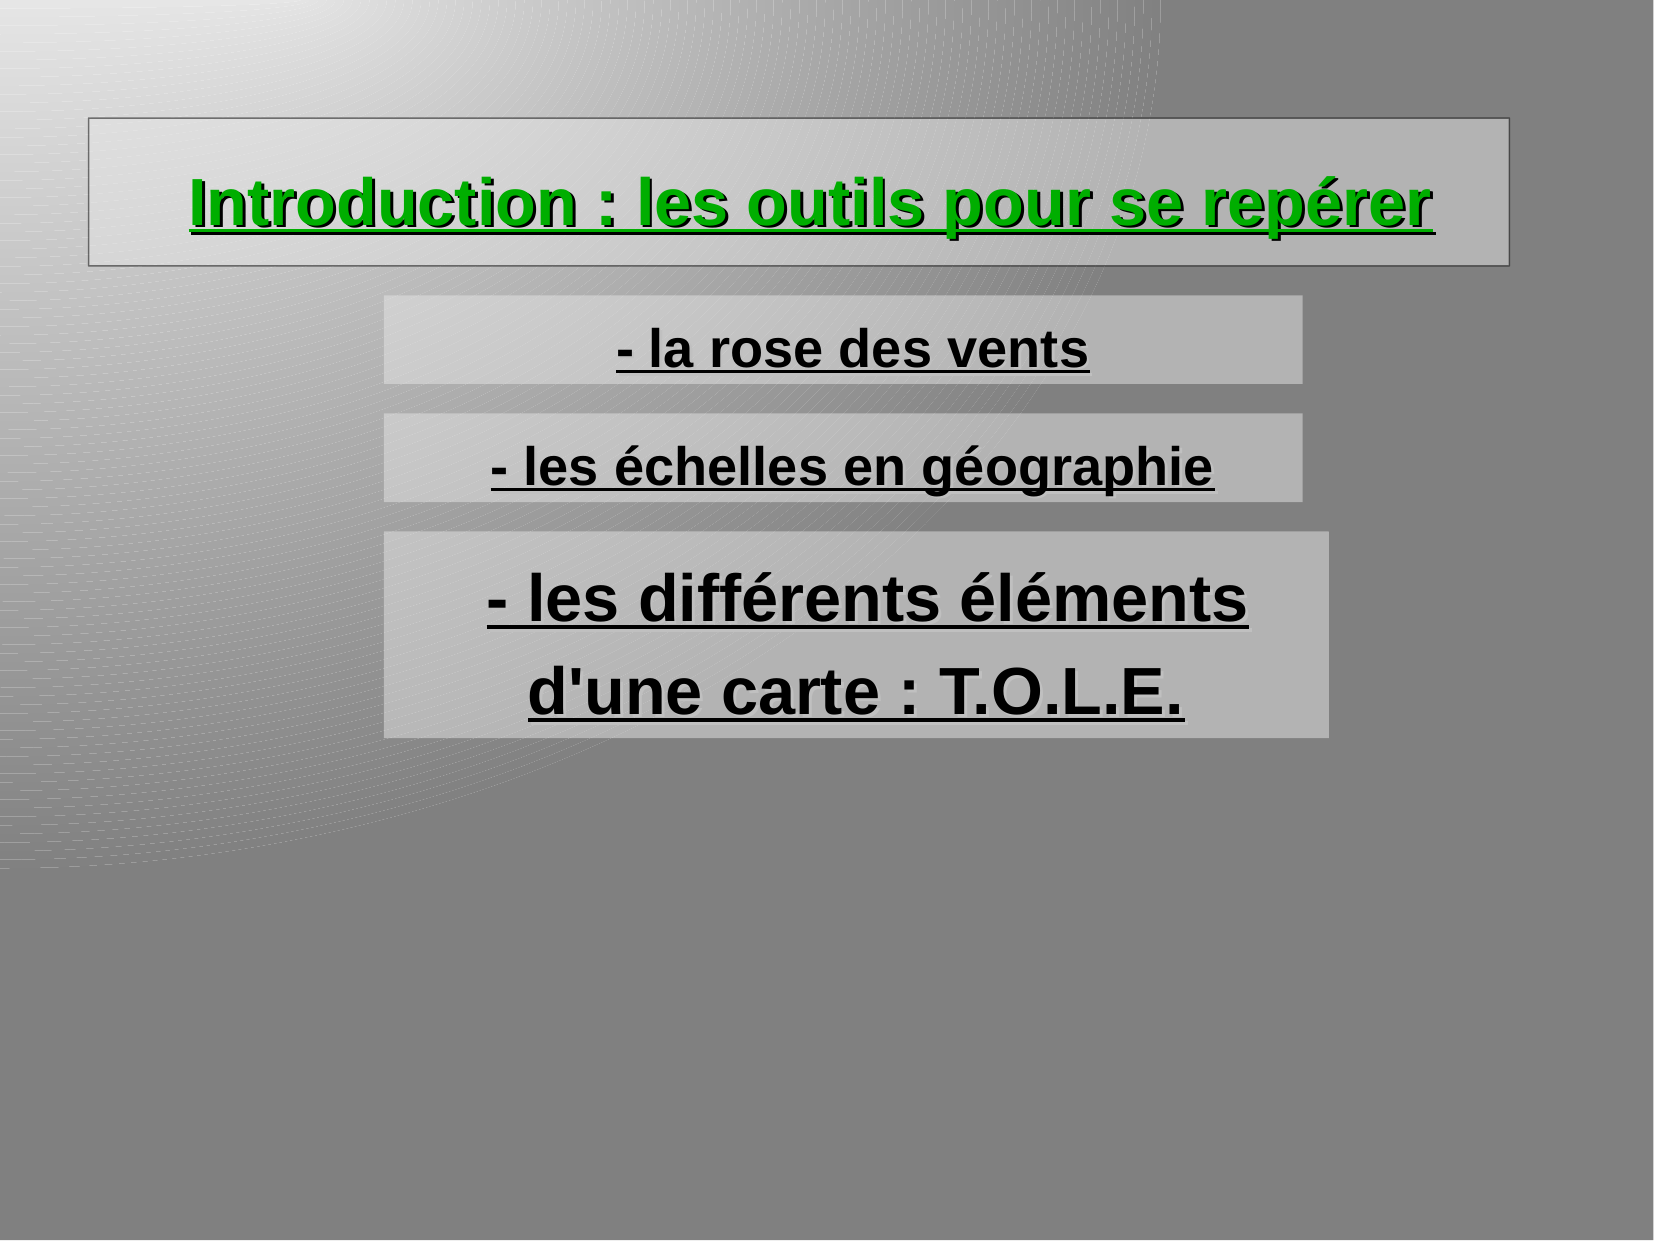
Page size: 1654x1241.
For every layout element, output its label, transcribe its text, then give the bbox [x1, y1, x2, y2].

text_box - les différents éléments d'une carte : T.O.L.E. [383, 531, 1329, 739]
text_box Introduction : les outils pour se repérer [88, 118, 1510, 266]
text_box - les échelles en géographie [383, 413, 1303, 503]
text_box - la rose des vents [383, 295, 1303, 384]
